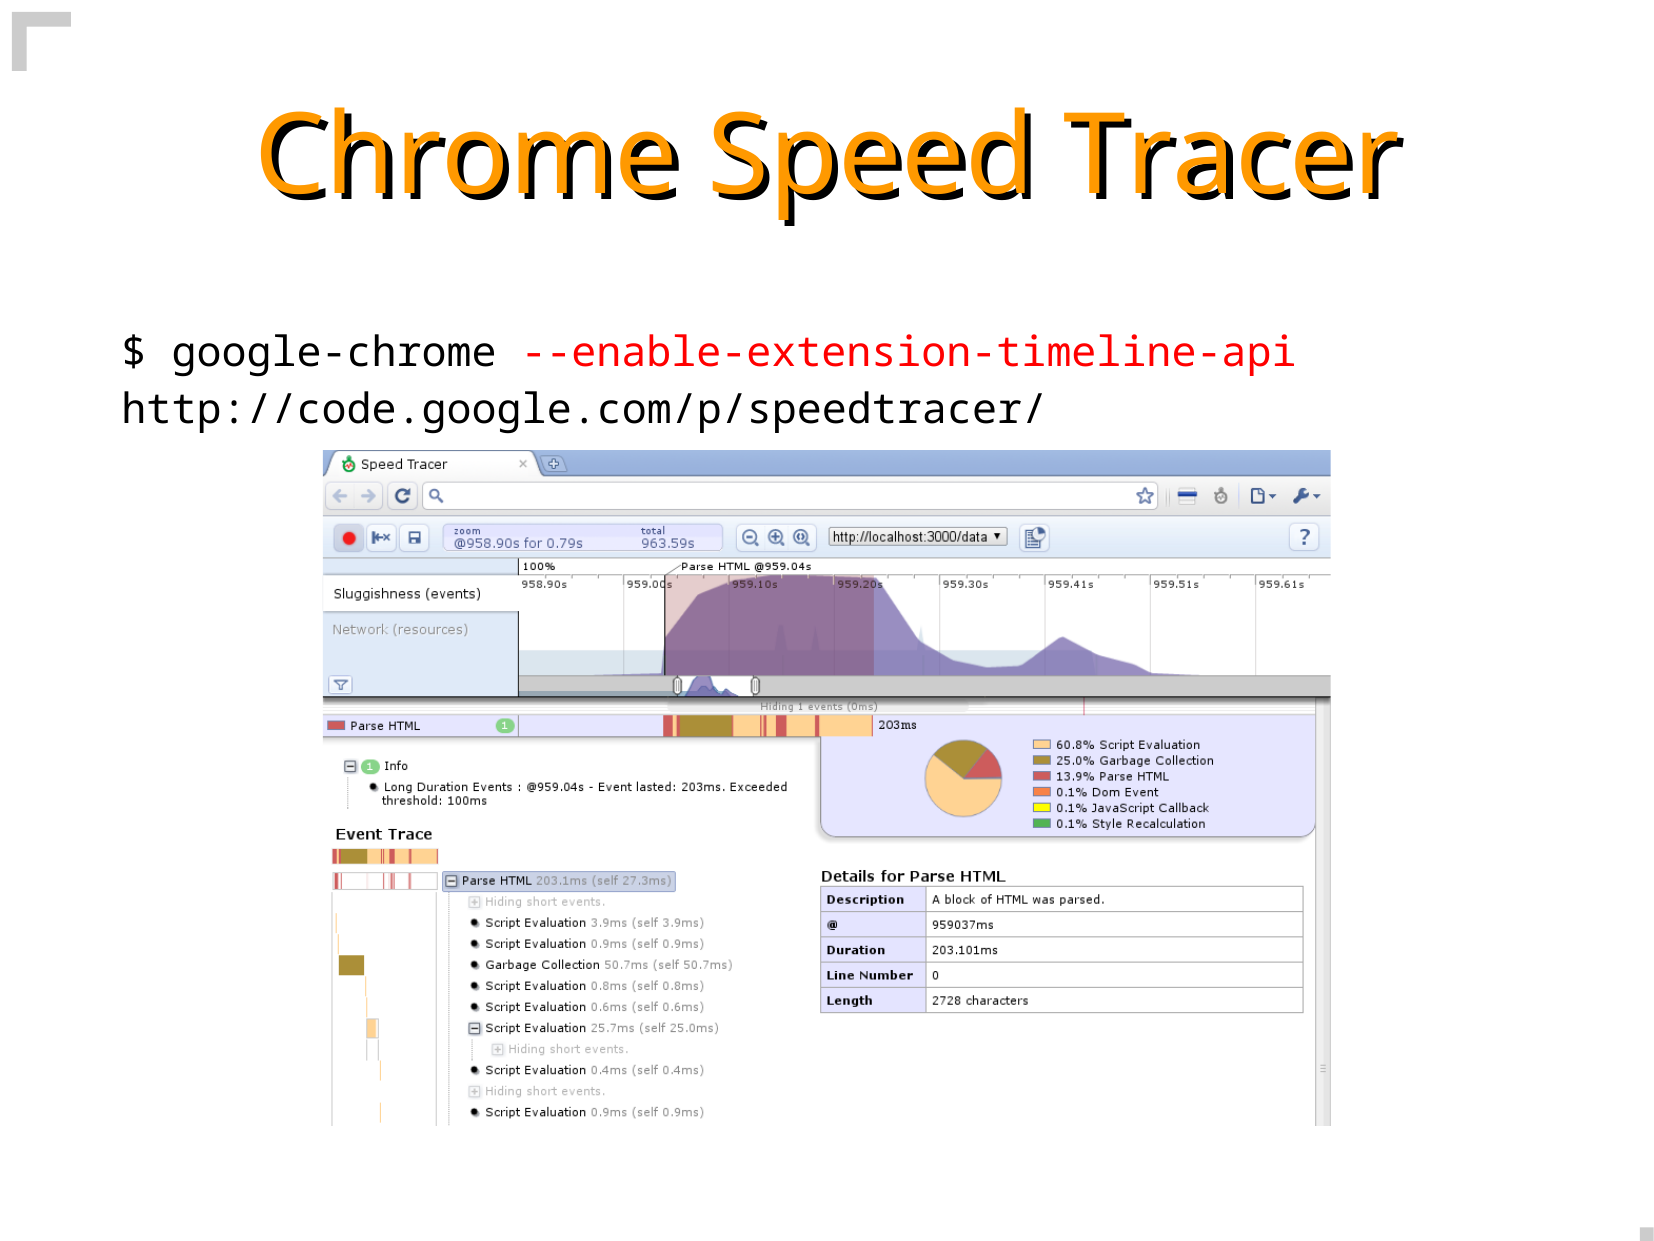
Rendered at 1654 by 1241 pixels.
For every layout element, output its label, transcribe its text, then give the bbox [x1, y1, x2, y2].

picture [322, 450, 1331, 1126]
list $ google-chrome --enable-extension-timeline-api http://code.google.com/p/speedtracer/ [121, 322, 1561, 1132]
title Chrome Speed Tracer [121, 46, 1534, 254]
